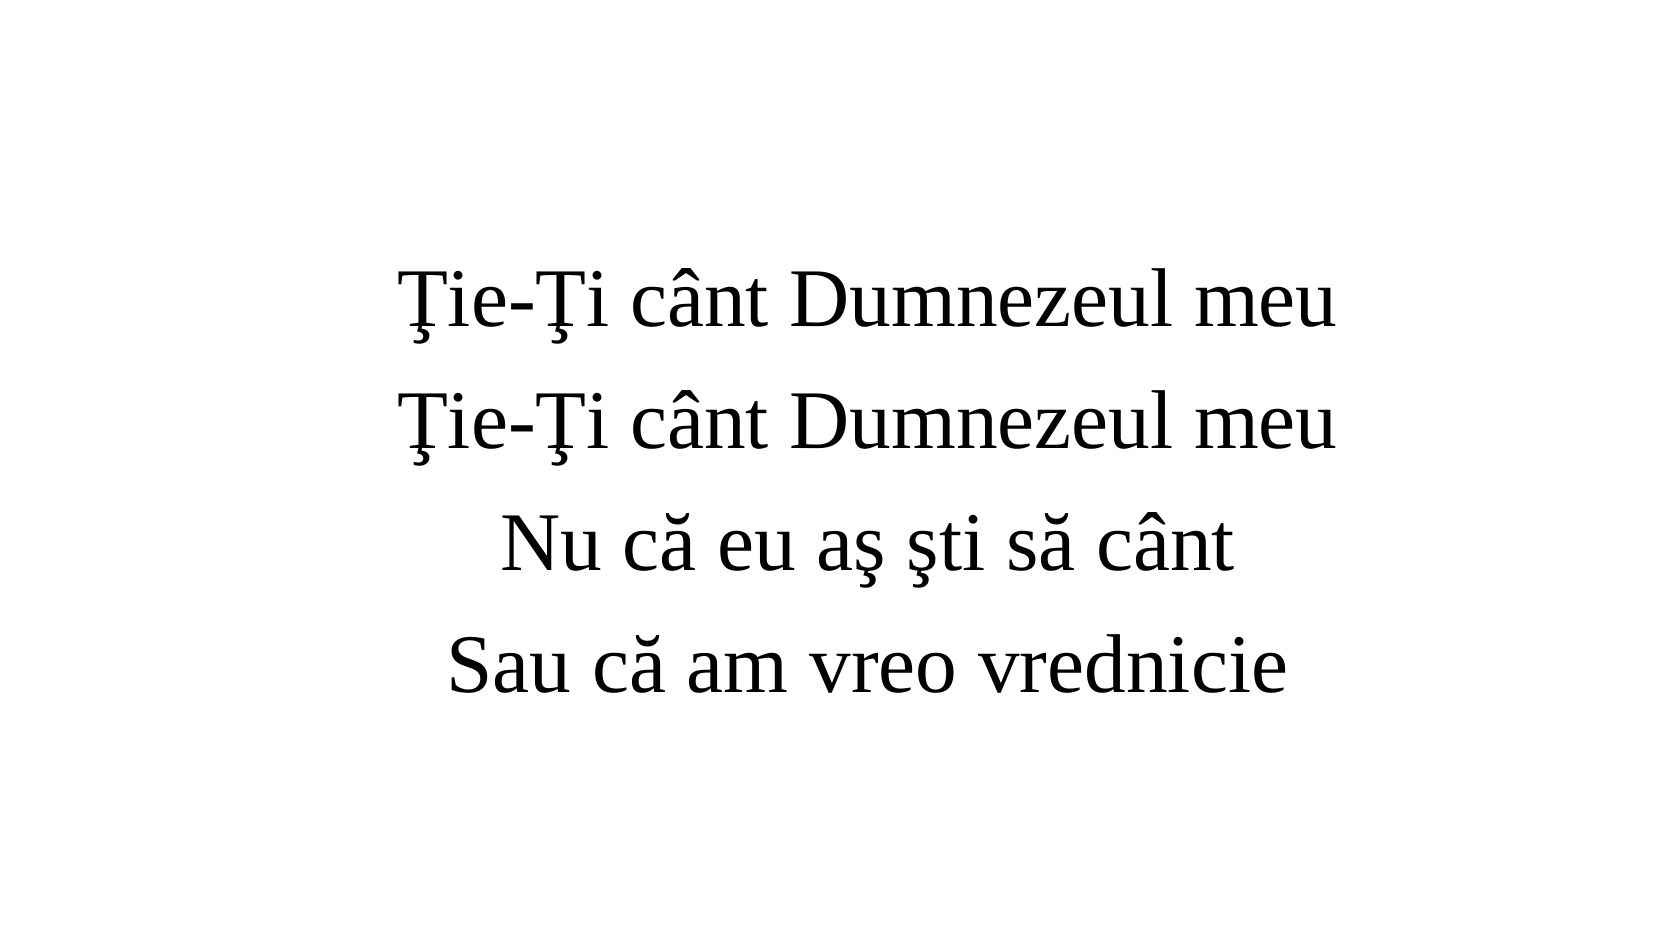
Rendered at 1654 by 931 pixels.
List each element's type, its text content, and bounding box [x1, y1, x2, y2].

subtitle Ţie-Ţi cânt Dumnezeul meu Ţie-Ţi cânt Dumnezeul meu Nu că eu aş şti să cânt Sau că am vreo vrednicie [153, 239, 1583, 713]
